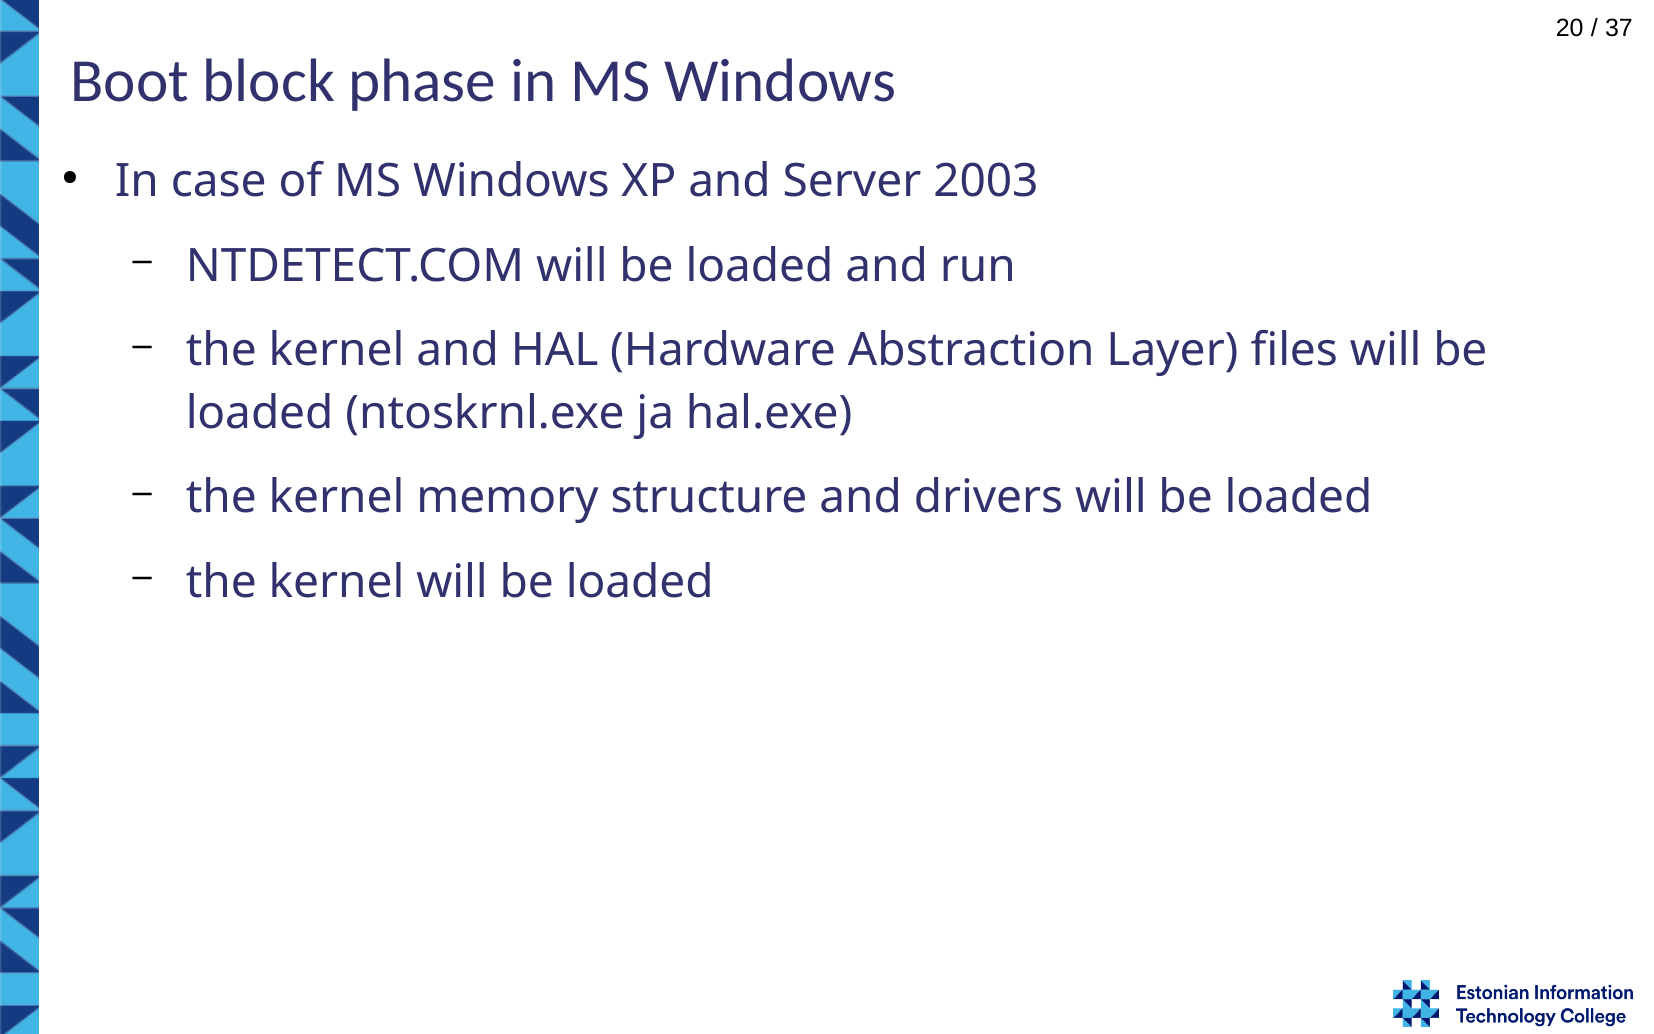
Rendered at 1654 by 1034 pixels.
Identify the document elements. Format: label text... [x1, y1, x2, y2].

list In case of MS Windows XP and Server 2003 NTDETECT.COM will be loaded and run the kernel and HAL (Hardware Abstraction Layer) files will be loaded (ntoskrnl.exe ja hal.exe) the kernel memory structure and drivers will be loaded the kernel will be loaded [44, 147, 1611, 1012]
title Boot block phase in MS Windows [70, 41, 1630, 130]
picture [1393, 980, 1633, 1027]
